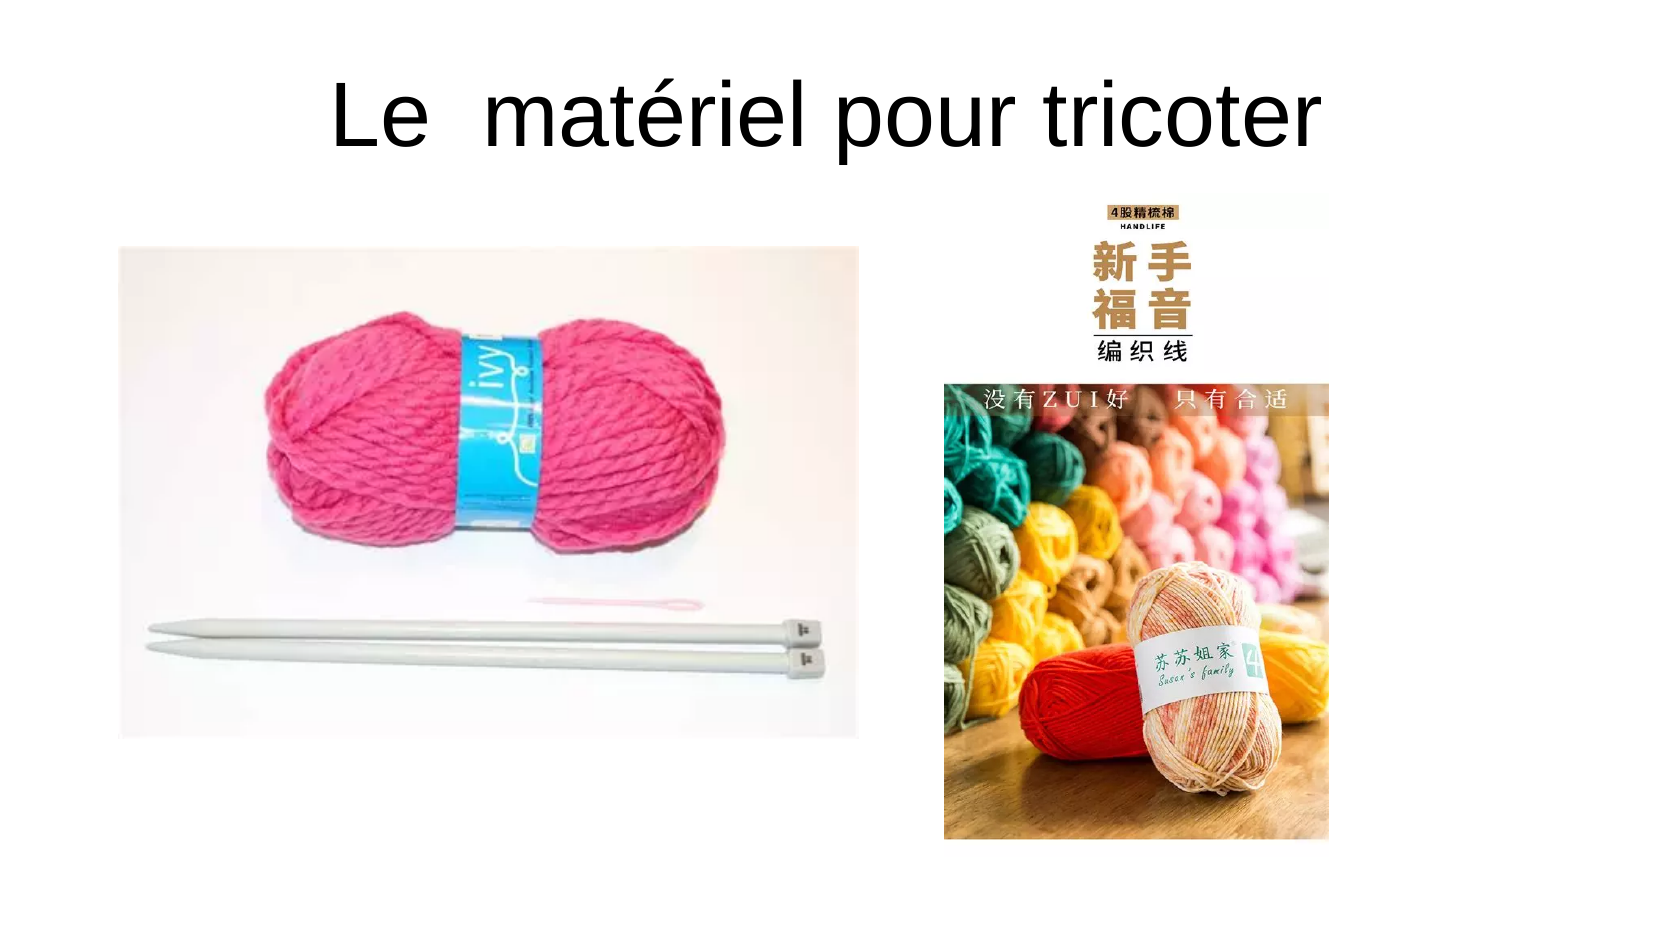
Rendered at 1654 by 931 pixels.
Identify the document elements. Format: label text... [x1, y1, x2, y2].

picture [944, 193, 1329, 857]
picture [118, 246, 859, 739]
title Le matériel pour tricoter [82, 37, 1571, 193]
